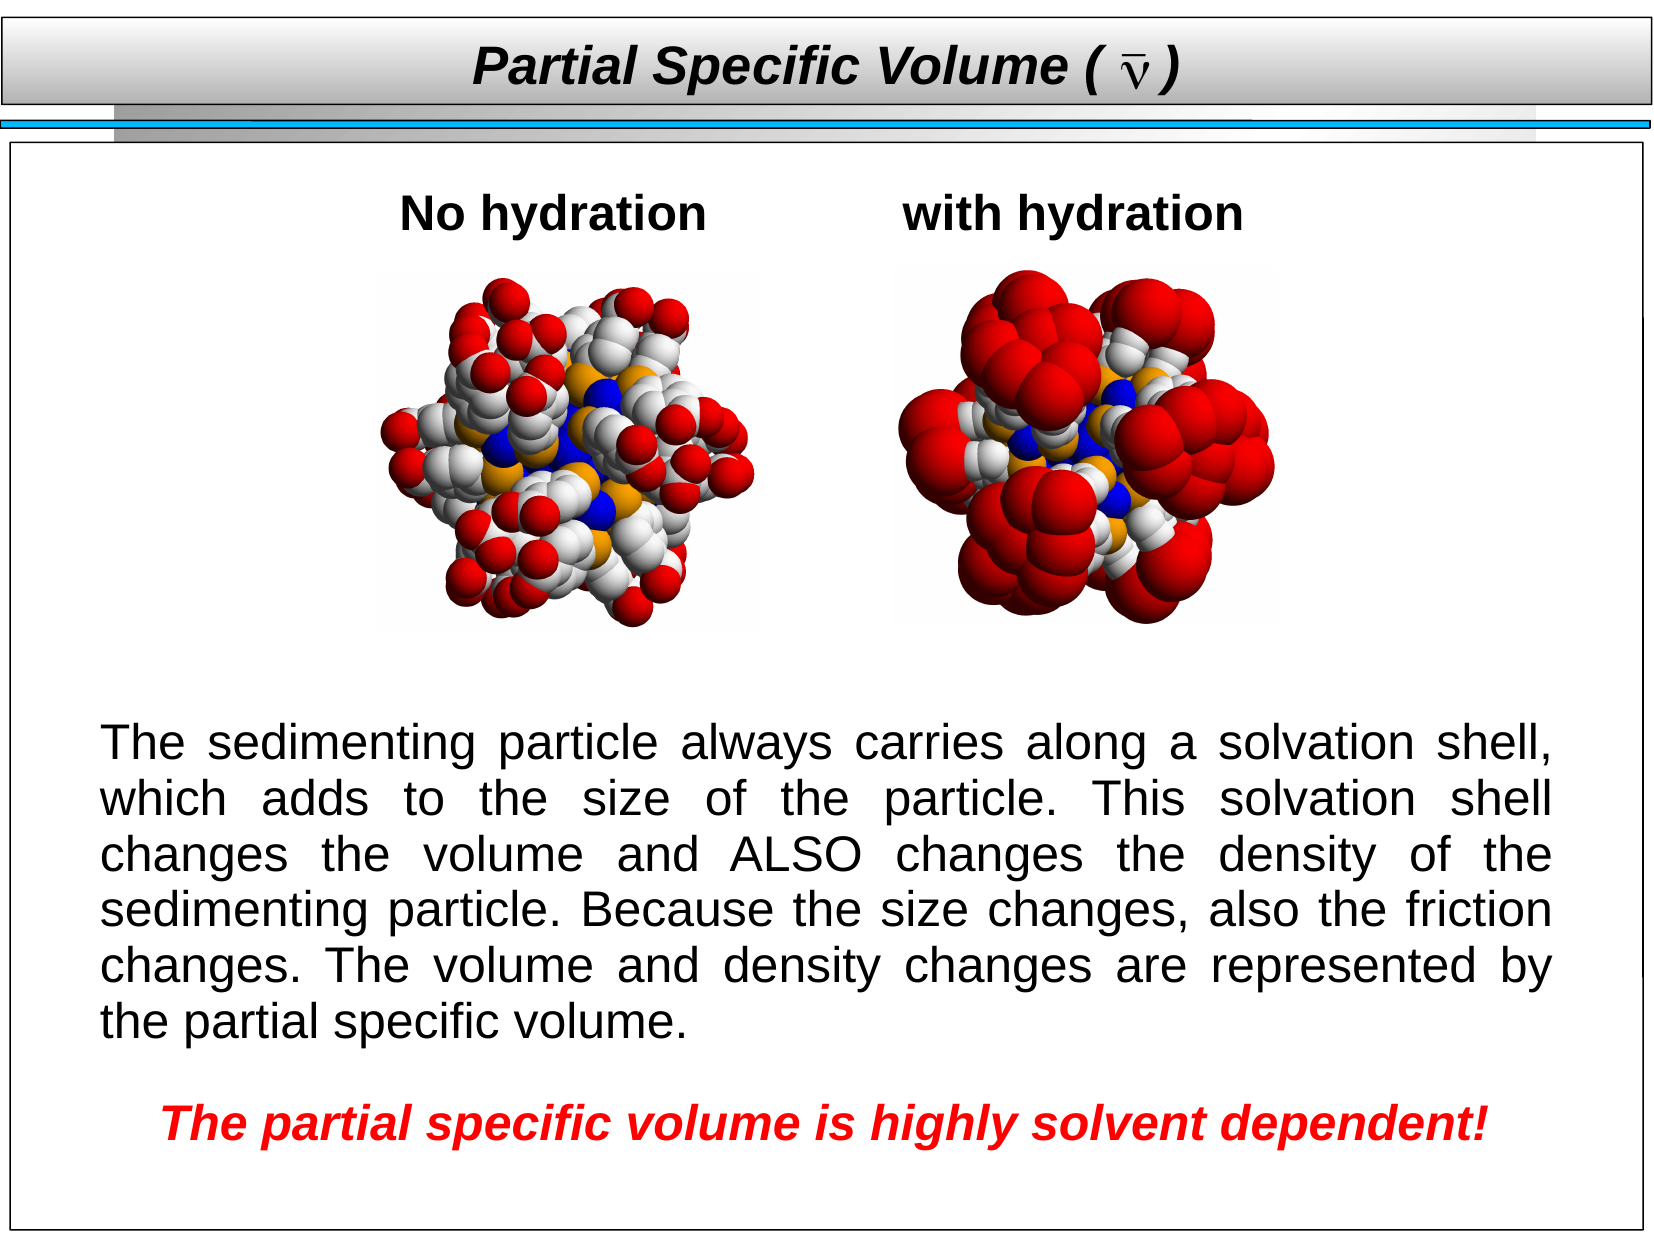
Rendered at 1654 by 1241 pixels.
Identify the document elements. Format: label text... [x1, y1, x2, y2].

text_box [10, 142, 1644, 1230]
text_box [0, 120, 1651, 129]
text_box The partial specific volume is highly solvent dependent! [144, 1087, 1510, 1158]
text_box The sedimenting particle always carries along a solvation shell, which adds to the size of the particle. This solvation shell changes the volume and ALSO changes the density of the sedimenting particle. Because the size changes, also the friction changes. The volume and density changes are represented by the partial specific volume. [85, 706, 1569, 1057]
picture [894, 266, 1278, 629]
chart [1111, 50, 1230, 110]
picture [376, 271, 760, 631]
text_box No hydration with hydration [399, 185, 1255, 260]
text_box Partial Specific Volume ( ) [1, 17, 1652, 105]
